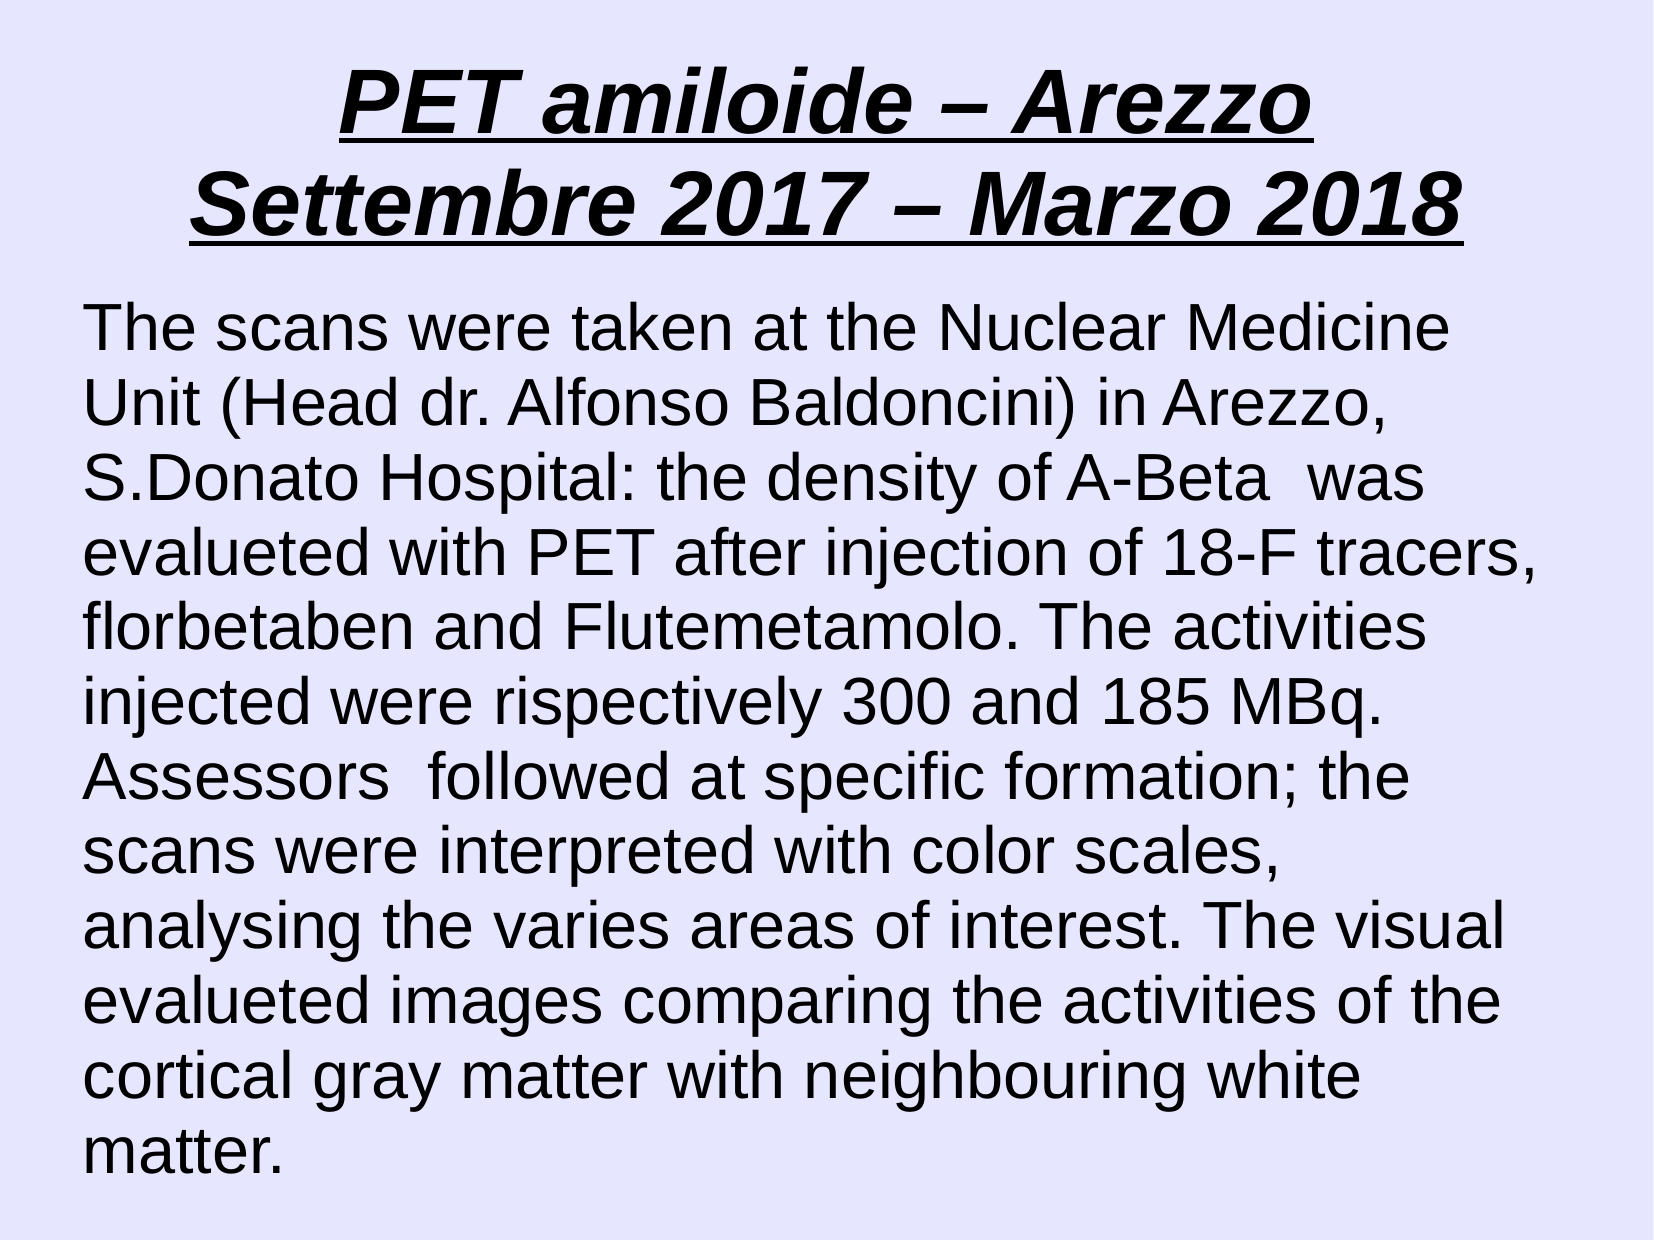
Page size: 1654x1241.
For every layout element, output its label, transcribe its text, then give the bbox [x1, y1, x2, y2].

title PET amiloide – Arezzo Settembre 2017 – Marzo 2018 [82, 49, 1571, 257]
list The scans were taken at the Nuclear Medicine Unit (Head dr. Alfonso Baldoncini) in Arezzo, S.Donato Hospital: the density of A-Beta was evalueted with PET after injection of 18-F tracers, florbetaben and Flutemetamolo. The activities injected were rispectively 300 and 185 MBq. Assessors followed at specific formation; the scans were interpreted with color scales, analysing the varies areas of interest. The visual evalueted images comparing the activities of the cortical gray matter with neighbouring white matter. [82, 290, 1571, 1188]
